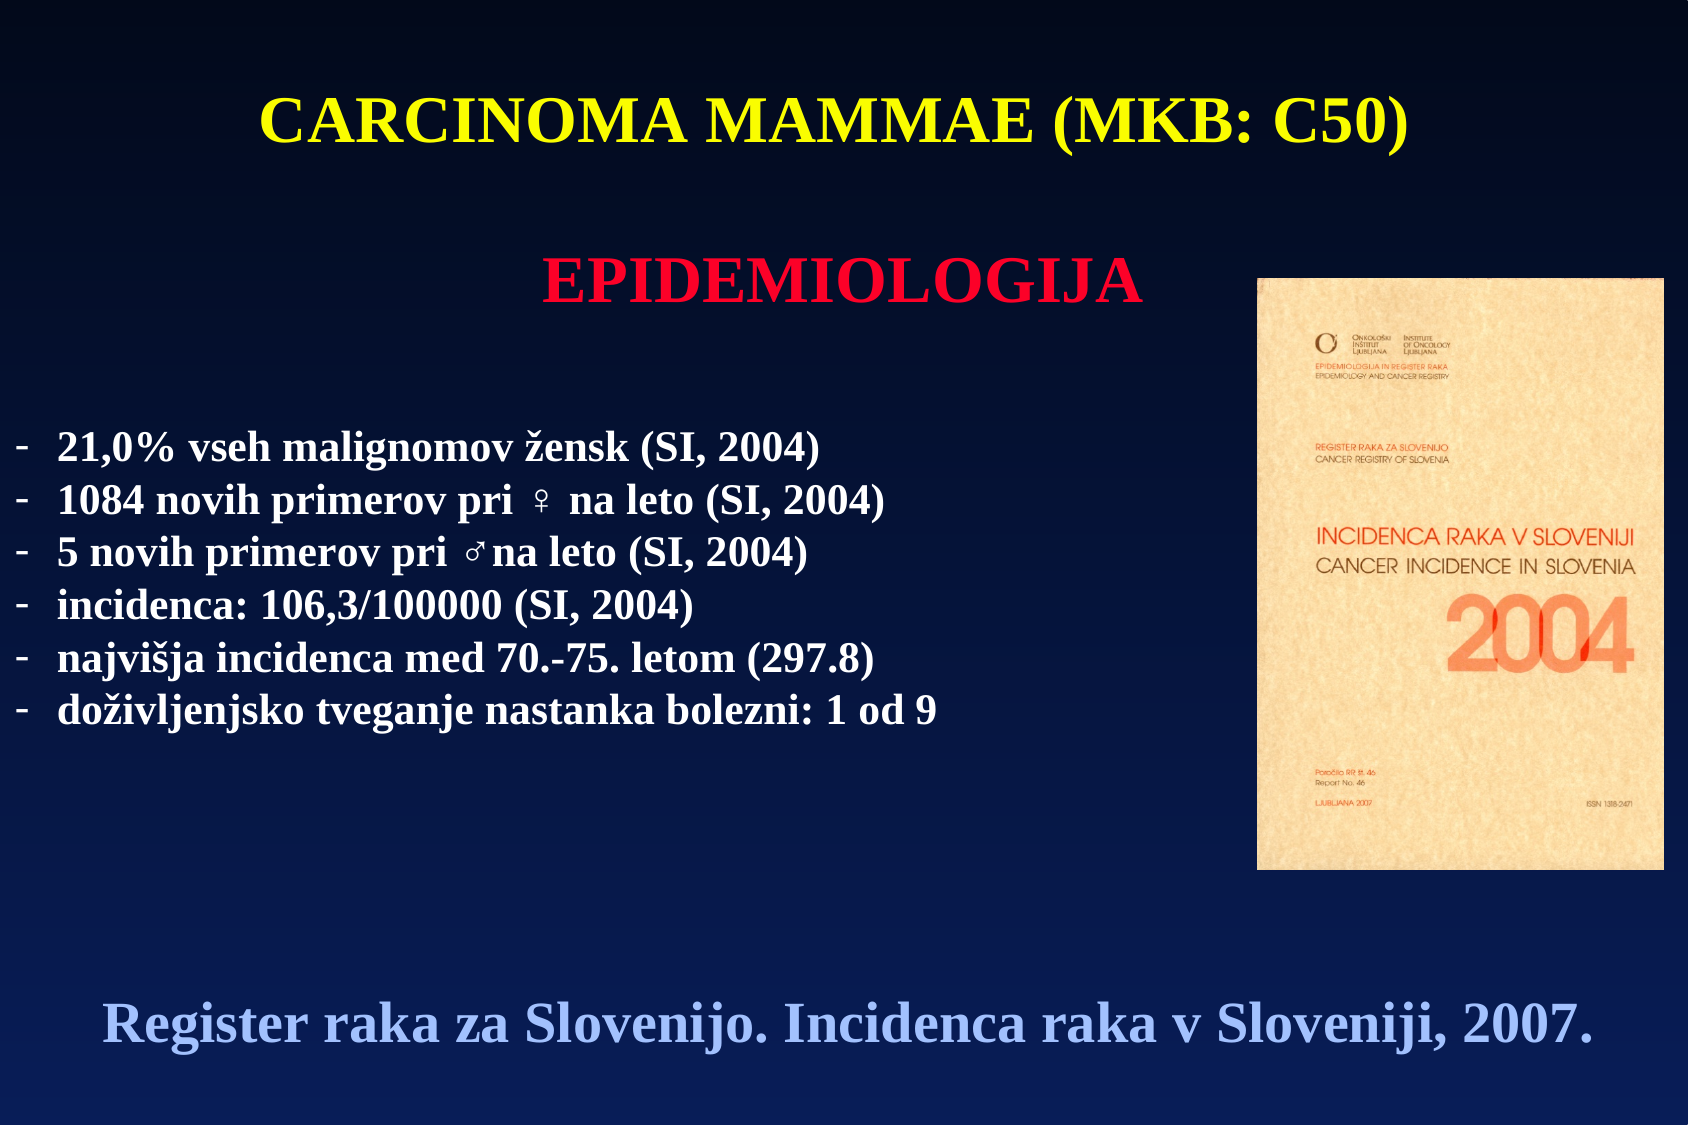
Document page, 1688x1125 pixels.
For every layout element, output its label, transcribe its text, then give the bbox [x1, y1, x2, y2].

title CARCINOMA MAMMAE (MKB: C50) EPIDEMIOLOGIJA [205, 101, 1481, 290]
text_box Register raka za Slovenijo. Incidenca raka v Sloveniji, 2007. [87, 976, 1610, 1062]
picture [1257, 278, 1664, 870]
list 21,0% vseh malignomov žensk (SI, 2004) 1084 novih primerov pri ♀ na leto (SI, 2004) 5 novih primerov pri ♂na leto (SI, 2004) incidenca: 106,3/100000 (SI, 2004) najvišja incidenca med 70.-75. letom (297.8) doživljenjsko tveganje nastanka bolezni: 1 od 9 [0, 420, 1257, 848]
